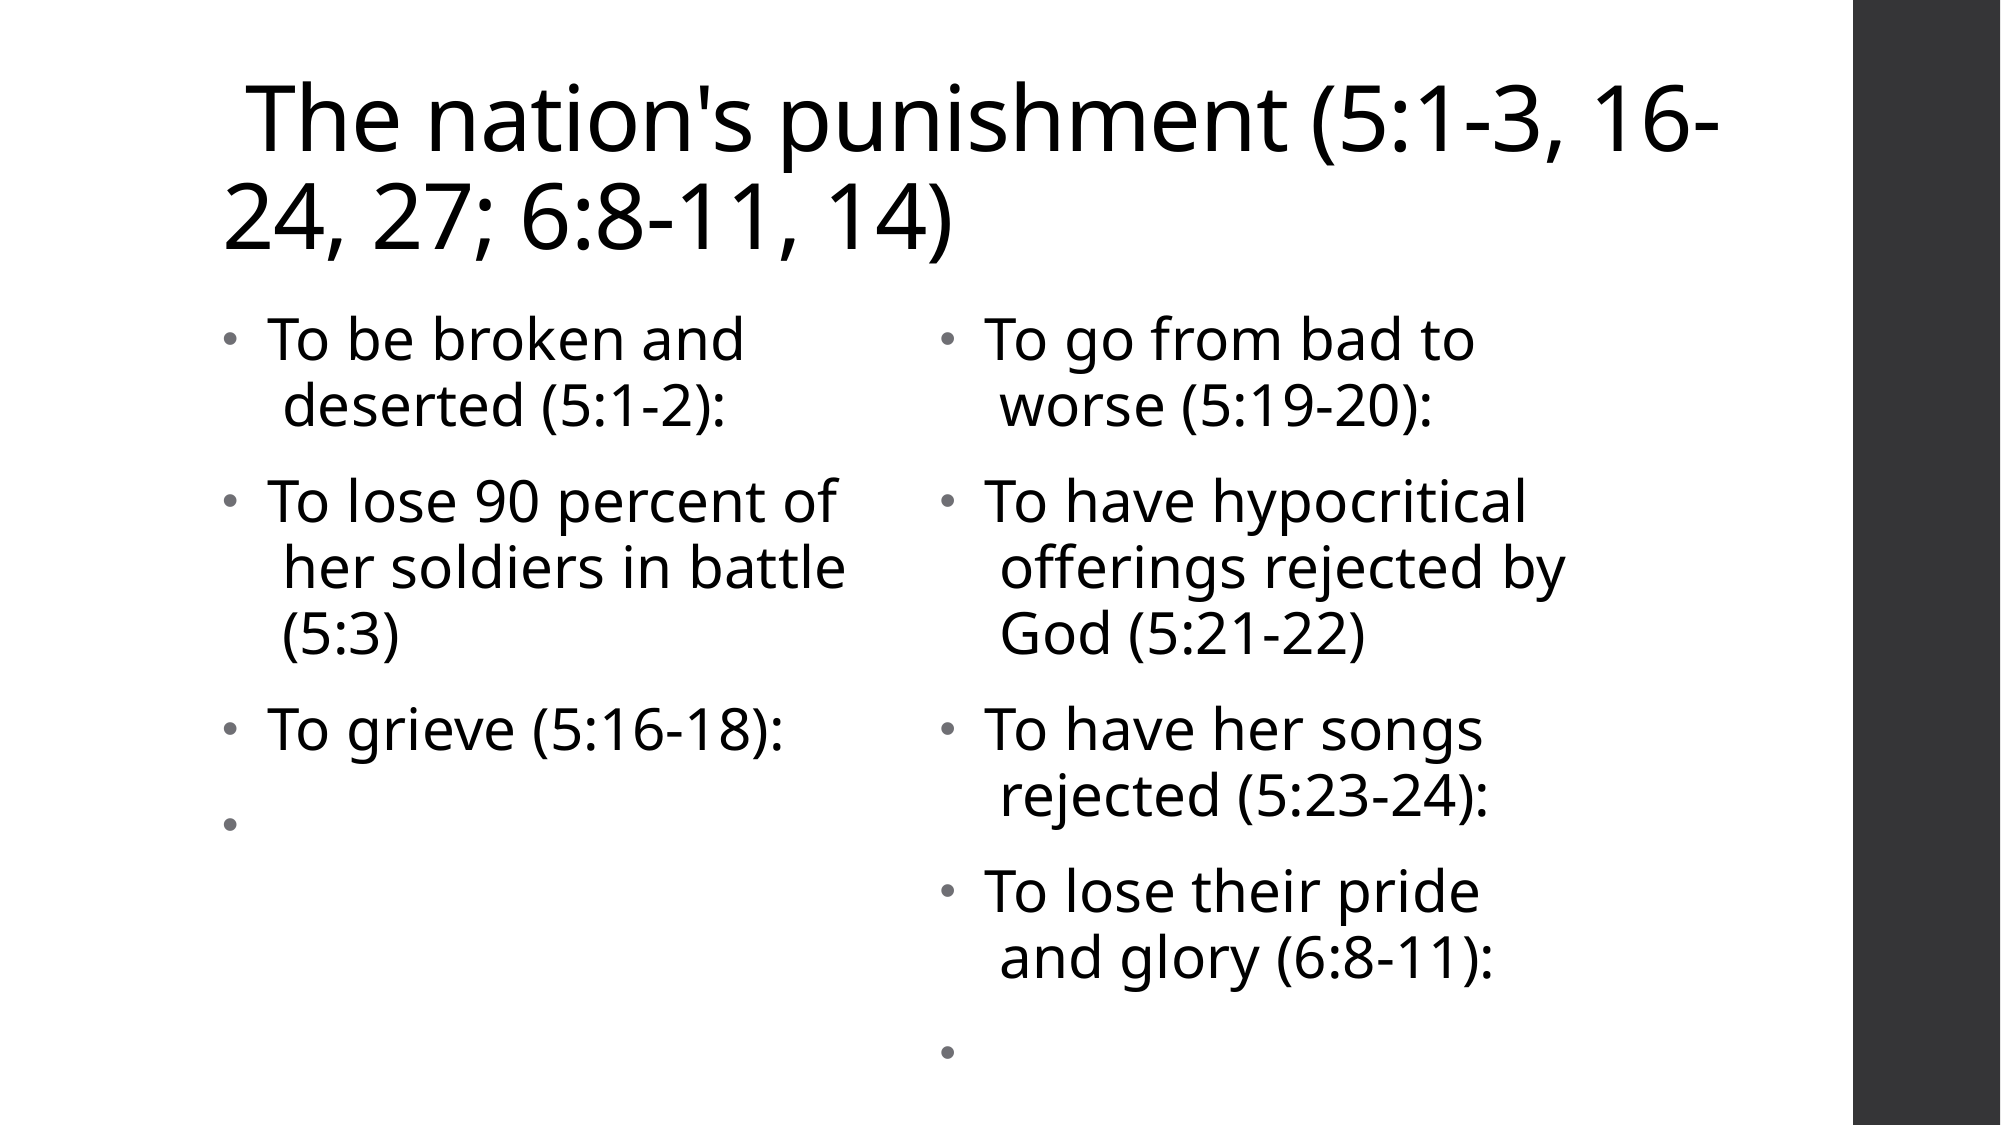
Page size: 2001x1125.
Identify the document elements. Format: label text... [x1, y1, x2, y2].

list To be broken and deserted (5:1-2): To lose 90 percent of her soldiers in battle (5:3) To grieve (5:16-18): [207, 299, 900, 1014]
title The nation's punishment (5:1-3, 16-24, 27; 6:8-11, 14) [206, 60, 1797, 278]
list To go from bad to worse (5:19-20): To have hypocritical offerings rejected by God (5:21-22) To have her songs rejected (5:23-24): To lose their pride and glory (6:8-11): [924, 299, 1617, 1014]
